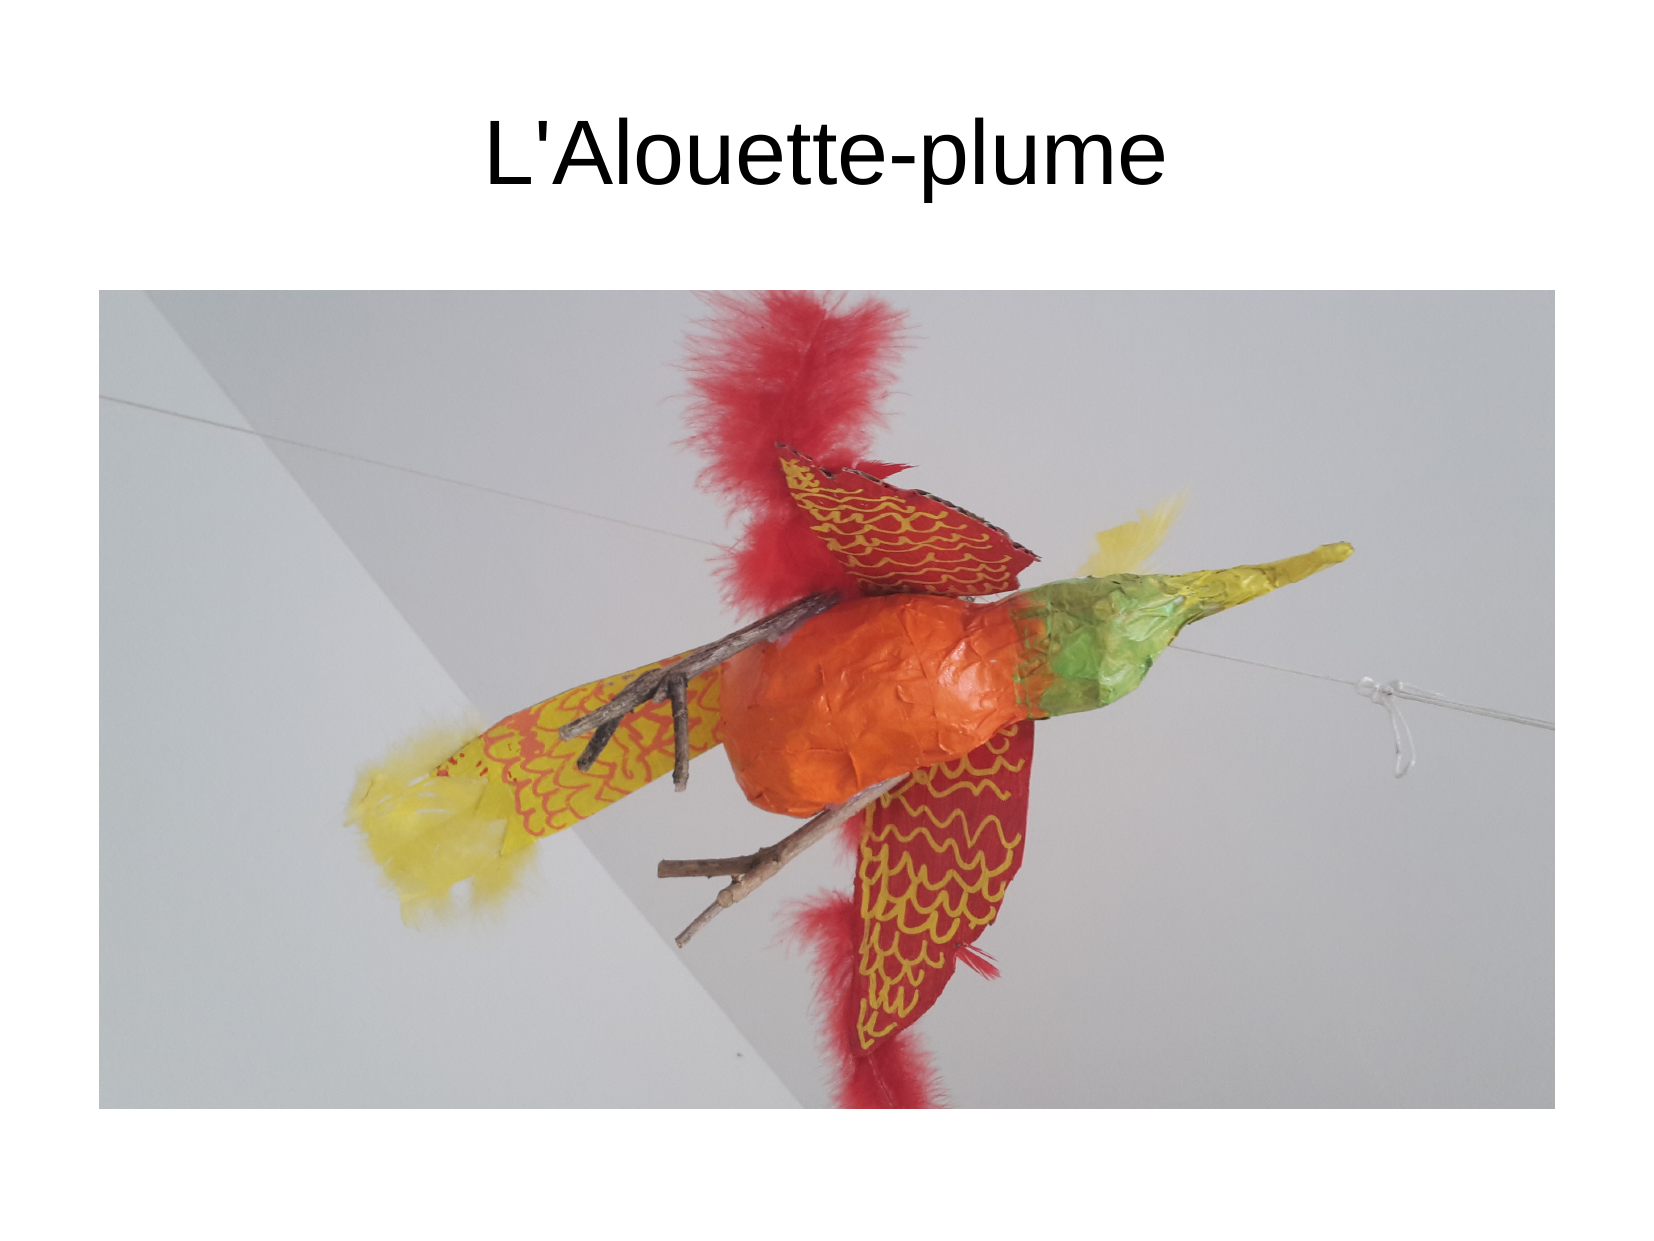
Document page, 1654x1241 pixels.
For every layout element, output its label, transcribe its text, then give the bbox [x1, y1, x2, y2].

title L'Alouette-plume [82, 49, 1571, 257]
picture [99, 290, 1555, 1109]
